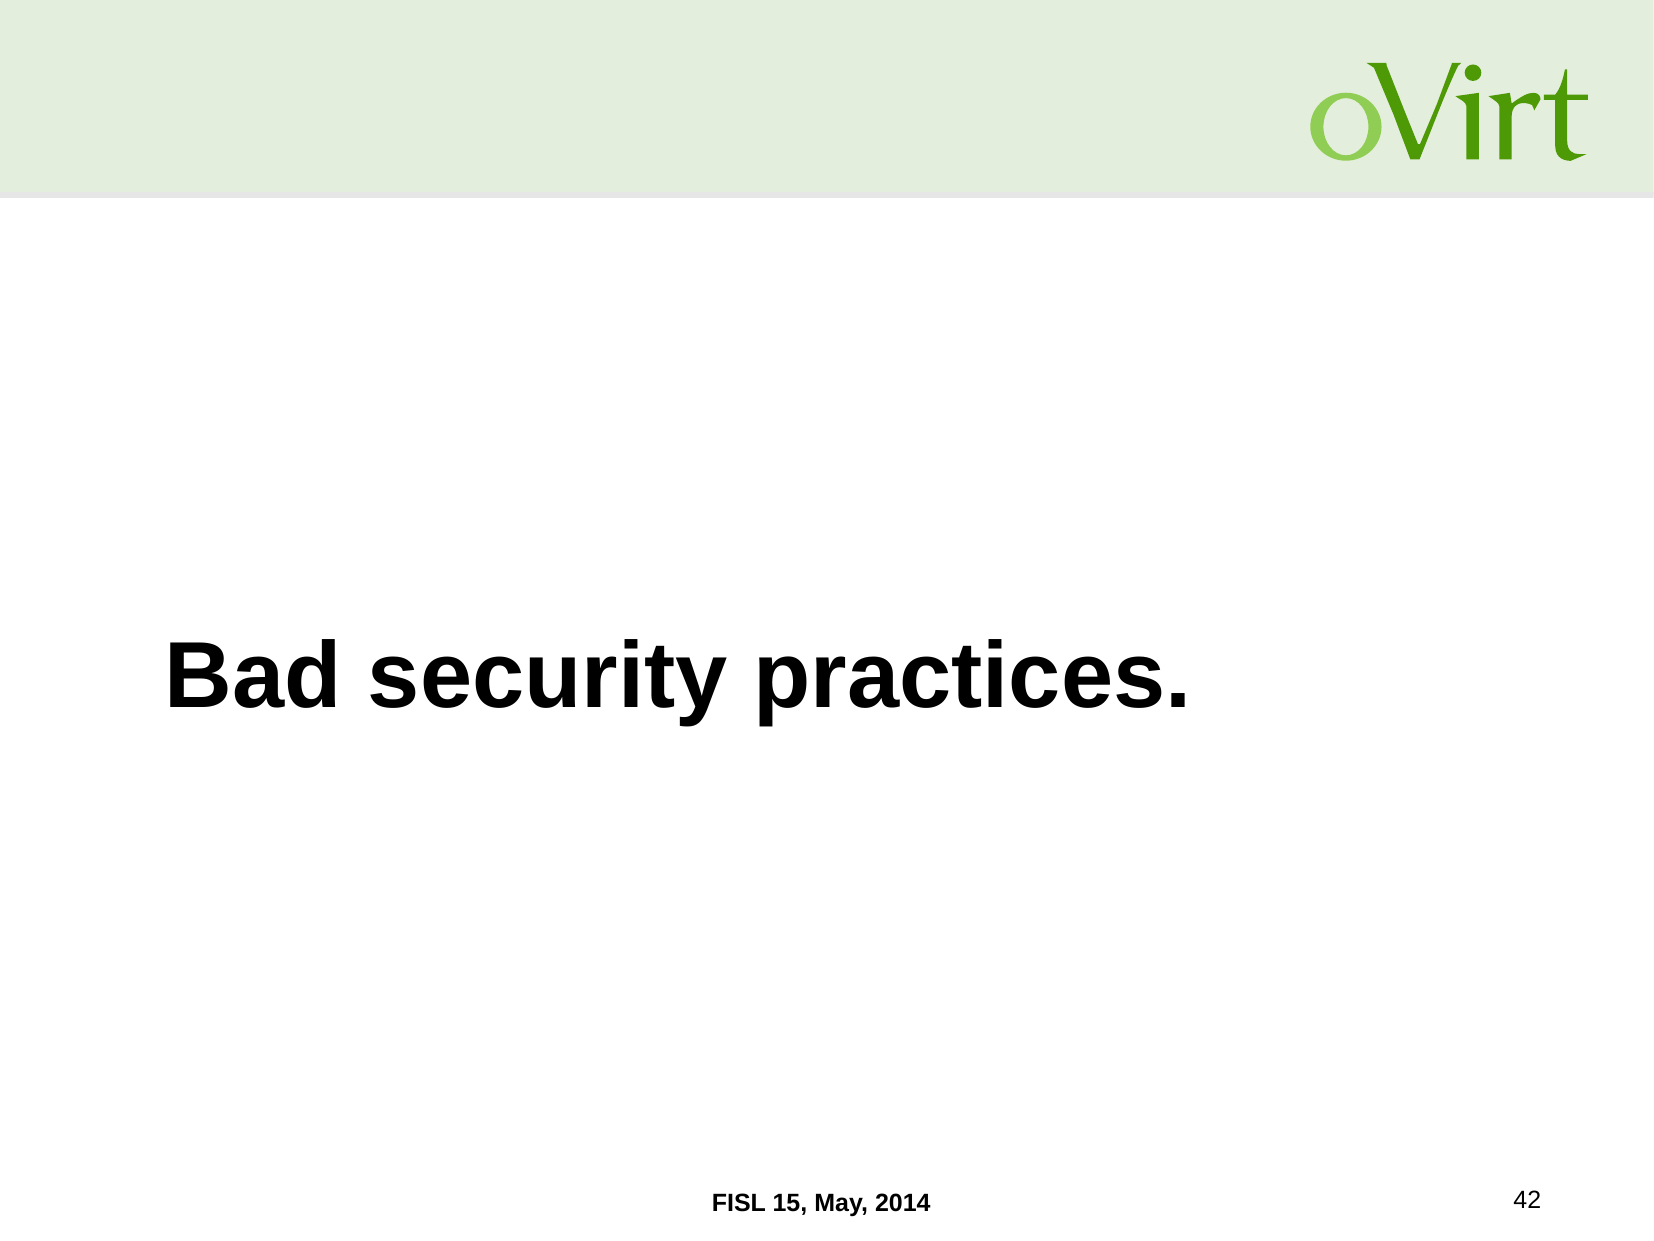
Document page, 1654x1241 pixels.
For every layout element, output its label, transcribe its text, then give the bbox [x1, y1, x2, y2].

text_box Bad security practices. [150, 615, 1654, 750]
